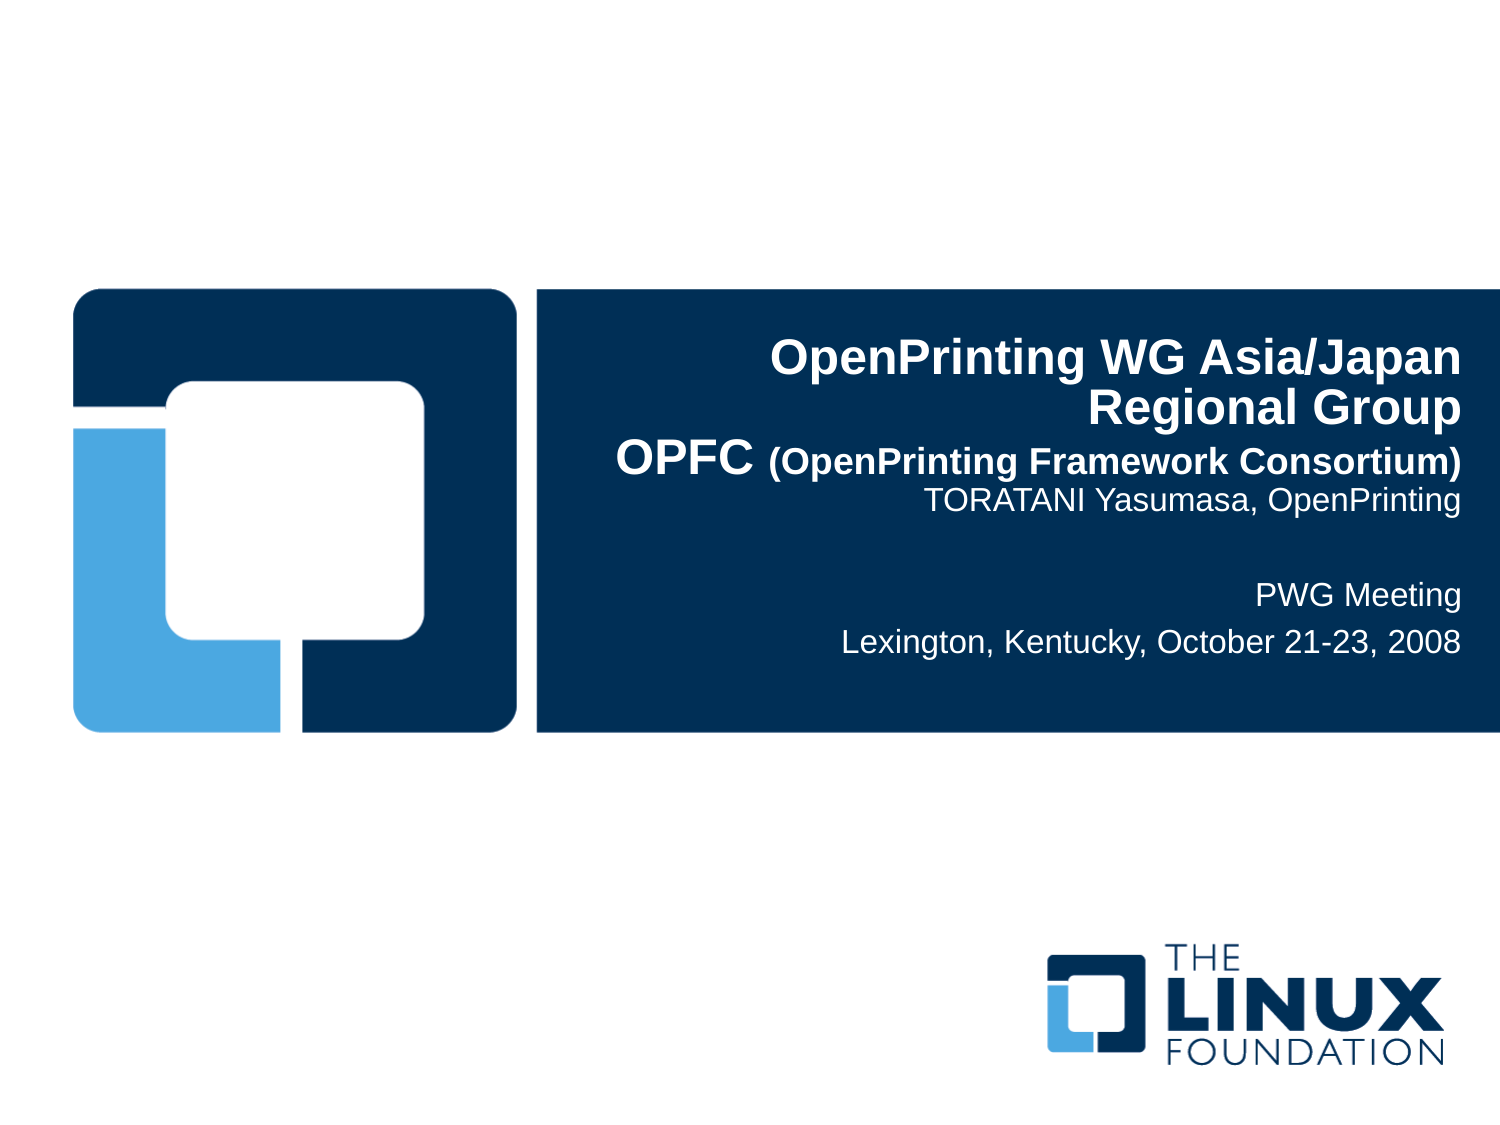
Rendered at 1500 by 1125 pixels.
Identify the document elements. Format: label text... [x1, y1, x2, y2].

title OpenPrinting WG Asia/Japan Regional Group OPFC (OpenPrinting Framework Consortium) TORATANI Yasumasa, OpenPrinting [599, 319, 1463, 533]
subtitle PWG Meeting Lexington, Kentucky, October 21-23, 2008 [599, 544, 1463, 696]
picture [0, 0, 1500, 1125]
